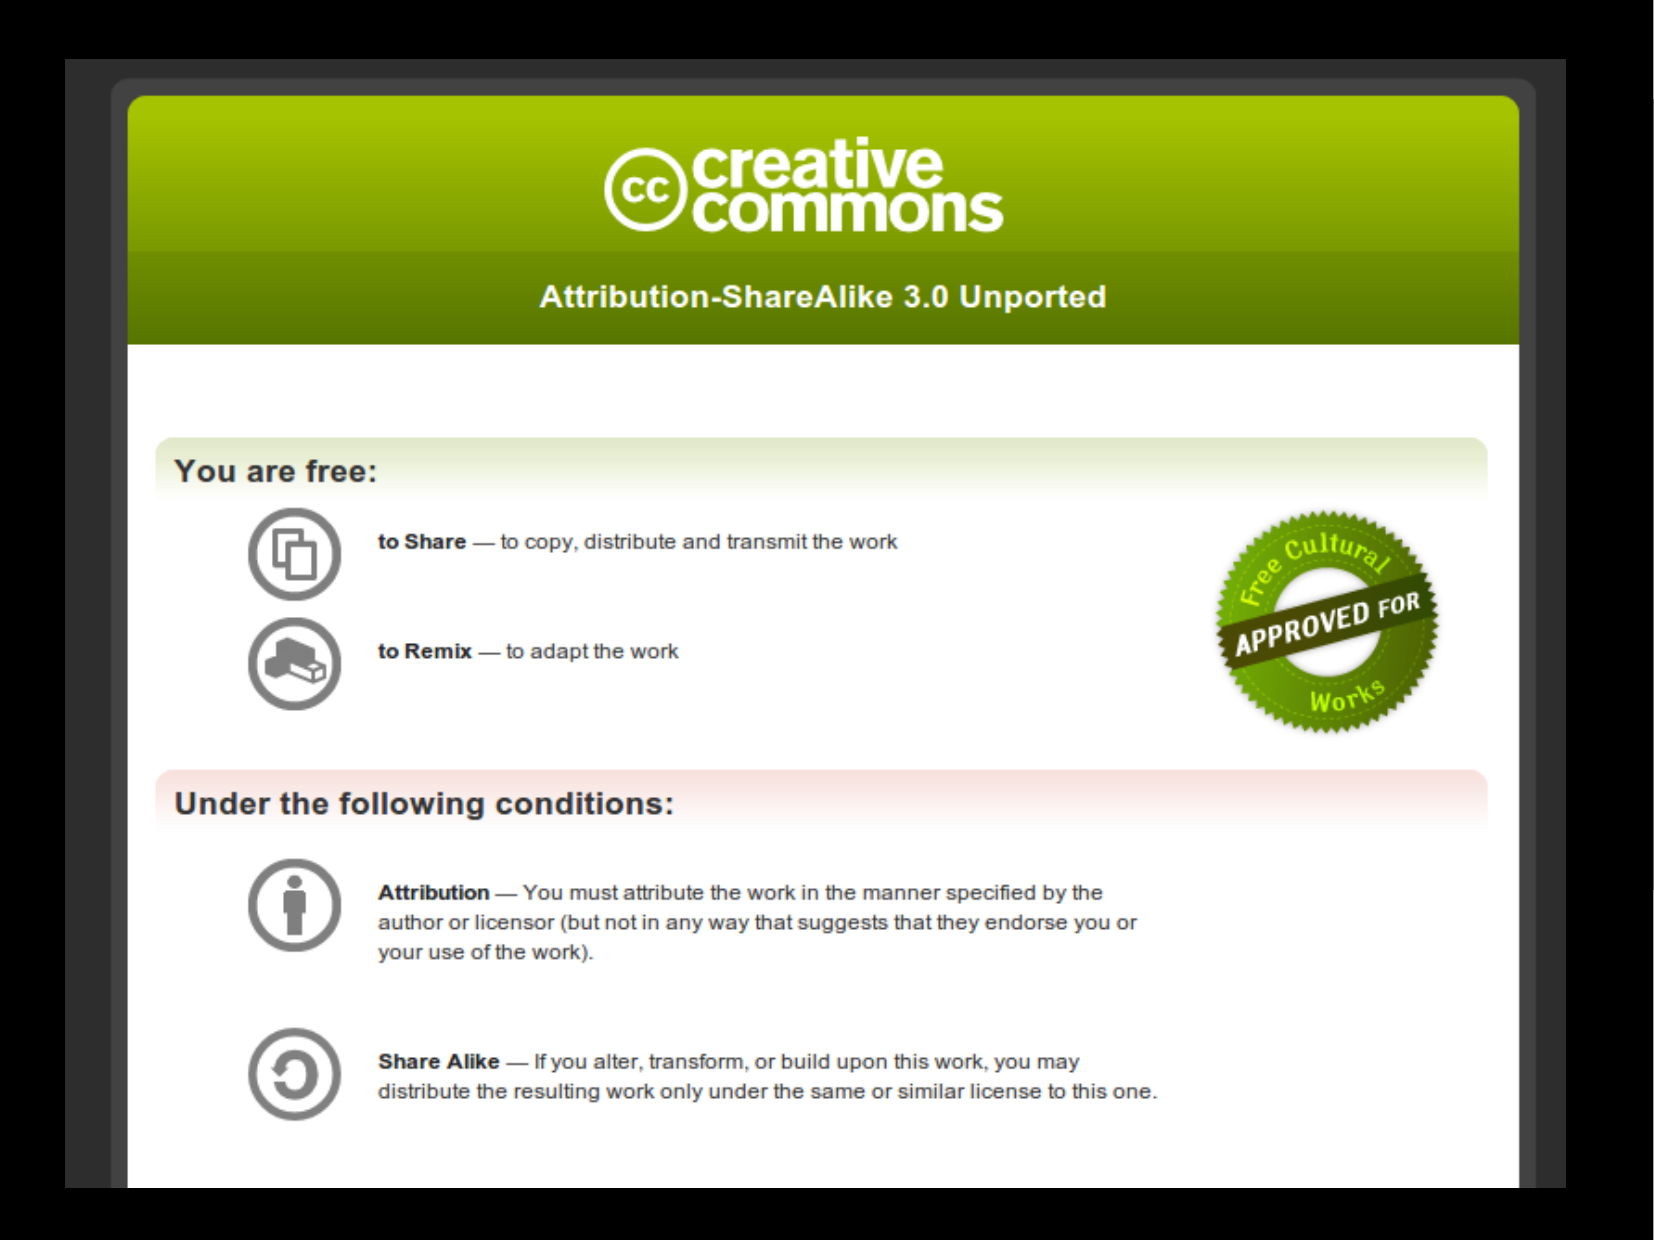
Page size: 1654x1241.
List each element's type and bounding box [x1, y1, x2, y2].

picture [65, 59, 1654, 1188]
